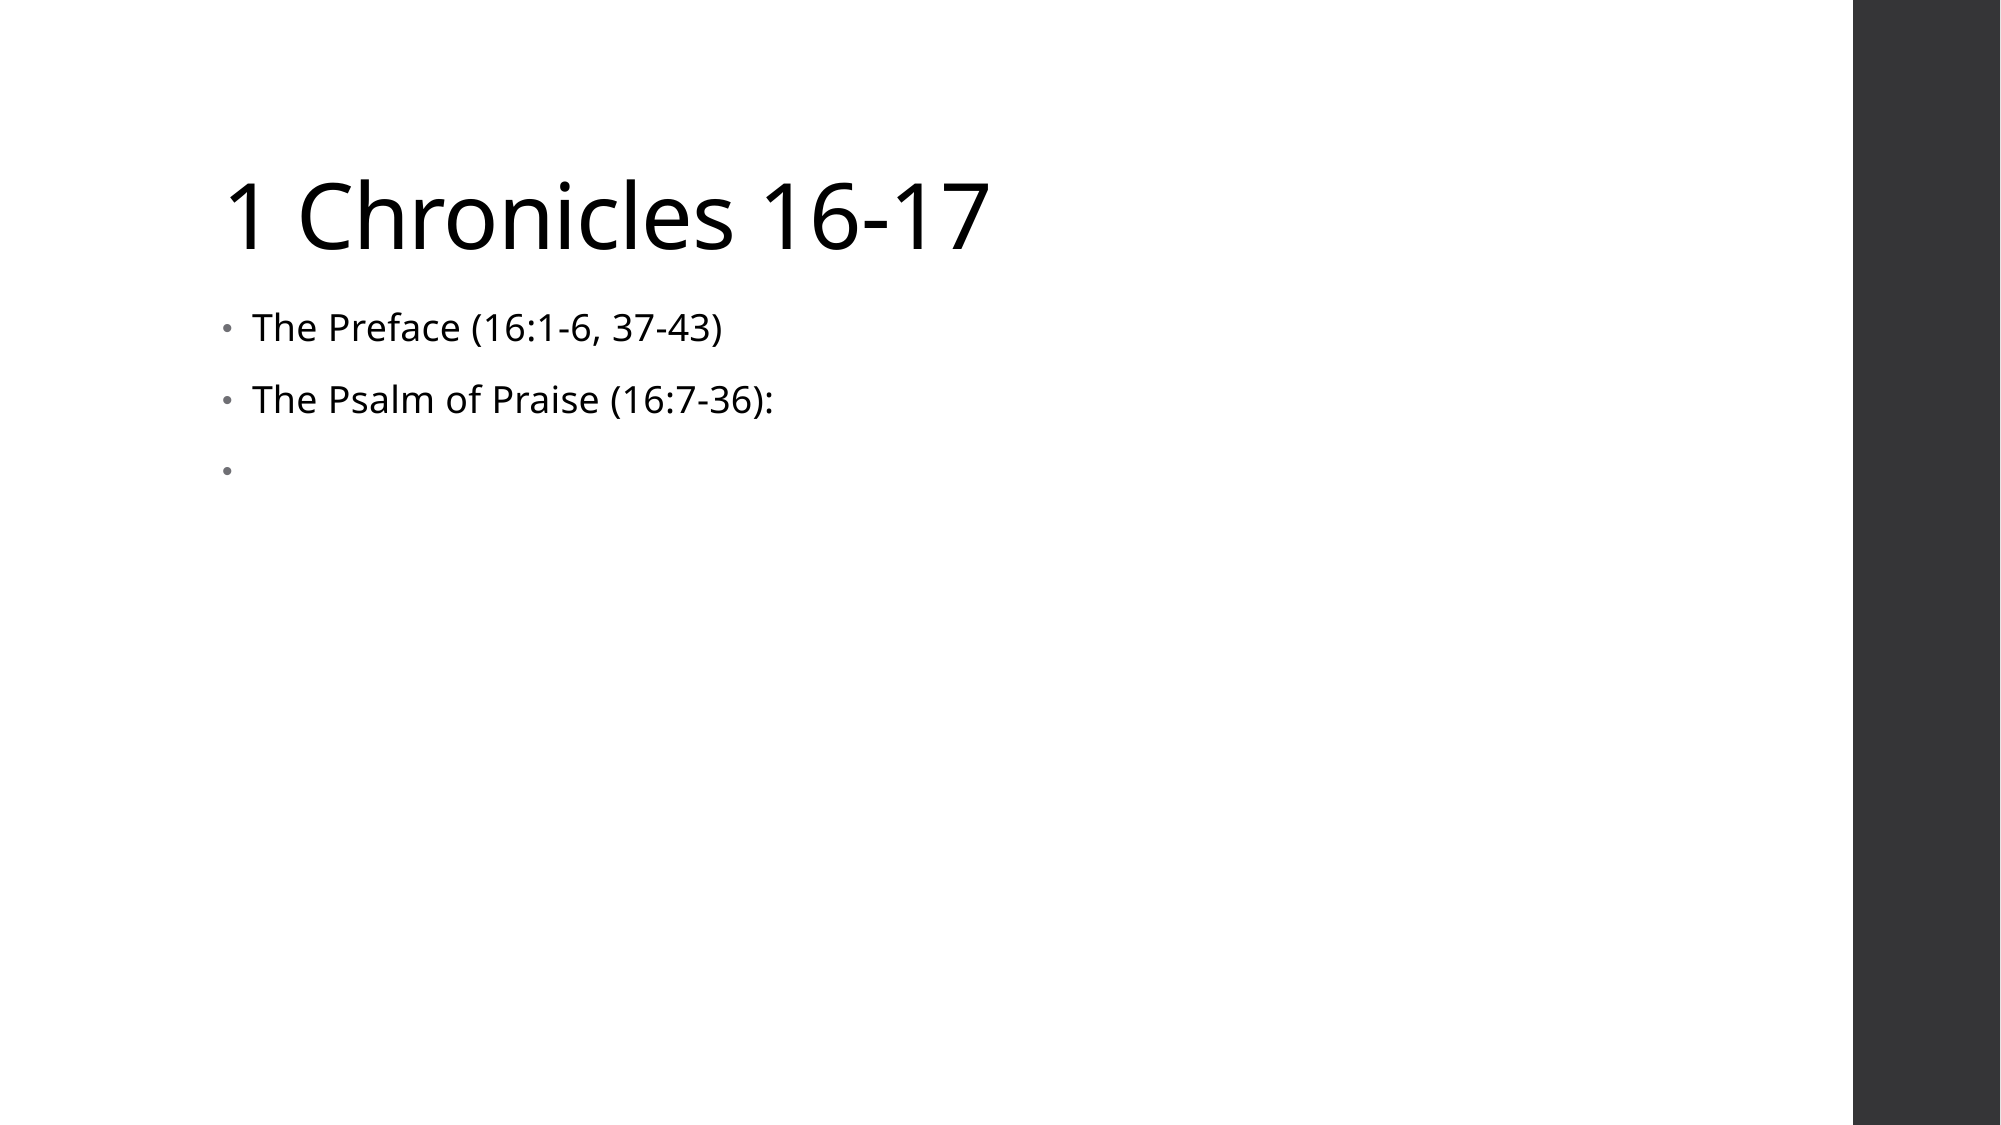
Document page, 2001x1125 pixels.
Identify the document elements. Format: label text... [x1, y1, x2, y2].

list The Preface (16:1-6, 37-43) The Psalm of Praise (16:7-36): [206, 299, 1617, 1014]
title 1 Chronicles 16-17 [206, 60, 1797, 278]
